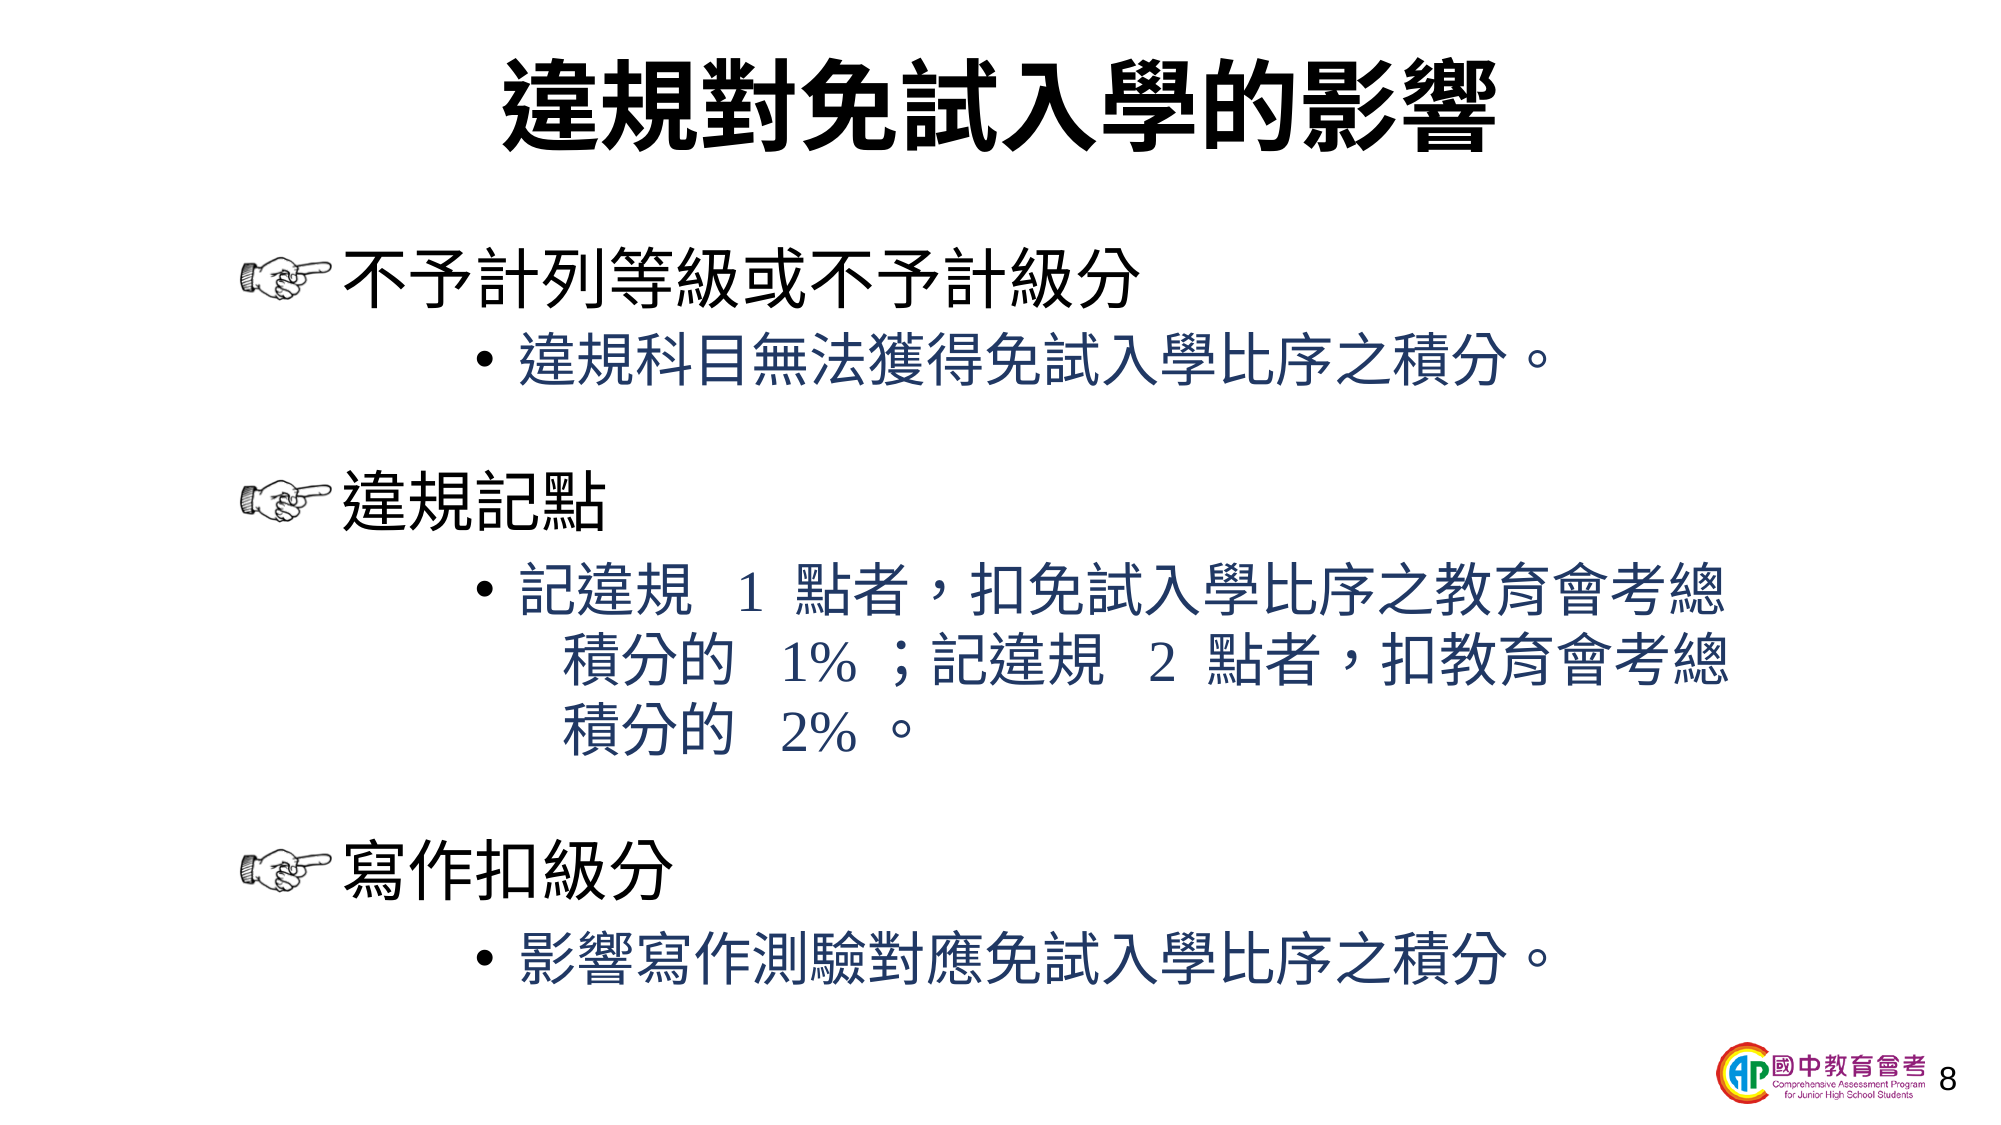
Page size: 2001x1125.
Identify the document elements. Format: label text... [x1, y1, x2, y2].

title 違規對免試入學的影響 [137, 2, 1863, 220]
text_box 8 [1923, 1047, 2000, 1108]
text_box 不予計列等級或不予計級分 違規科目無法獲得免試入學比序之積分。 違規記點 記違規 1 點者，扣免試入學比序之教育會考總積分的 1%；記違規 2 點者，扣教育會考總積分的 2%。 寫作扣級分 影響寫作測驗對應免試入學比序之積分。 [223, 238, 1777, 1090]
